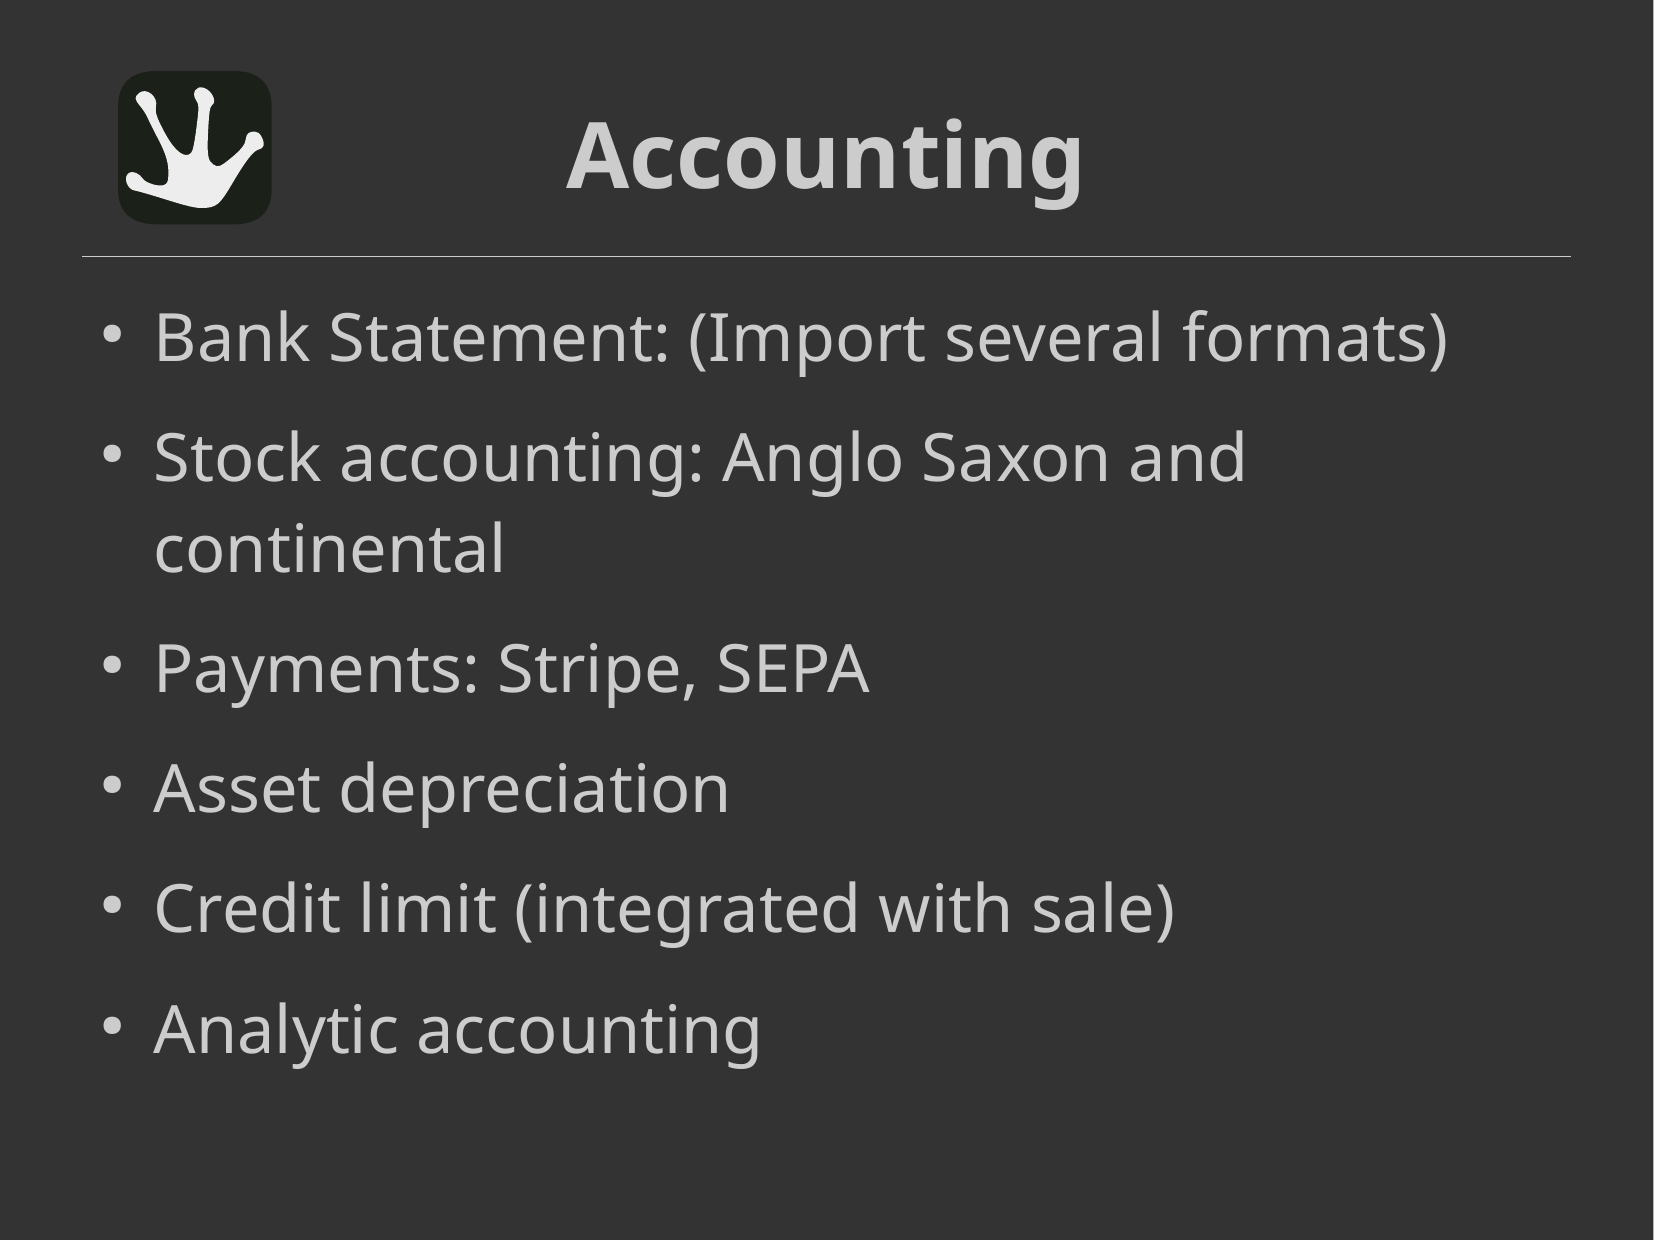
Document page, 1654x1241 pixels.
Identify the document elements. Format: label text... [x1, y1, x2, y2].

picture [118, 70, 272, 225]
title Accounting [82, 49, 1571, 257]
list Bank Statement: (Import several formats) Stock accounting: Anglo Saxon and continental Payments: Stripe, SEPA Asset depreciation Credit limit (integrated with sale) Analytic accounting [82, 290, 1571, 1111]
